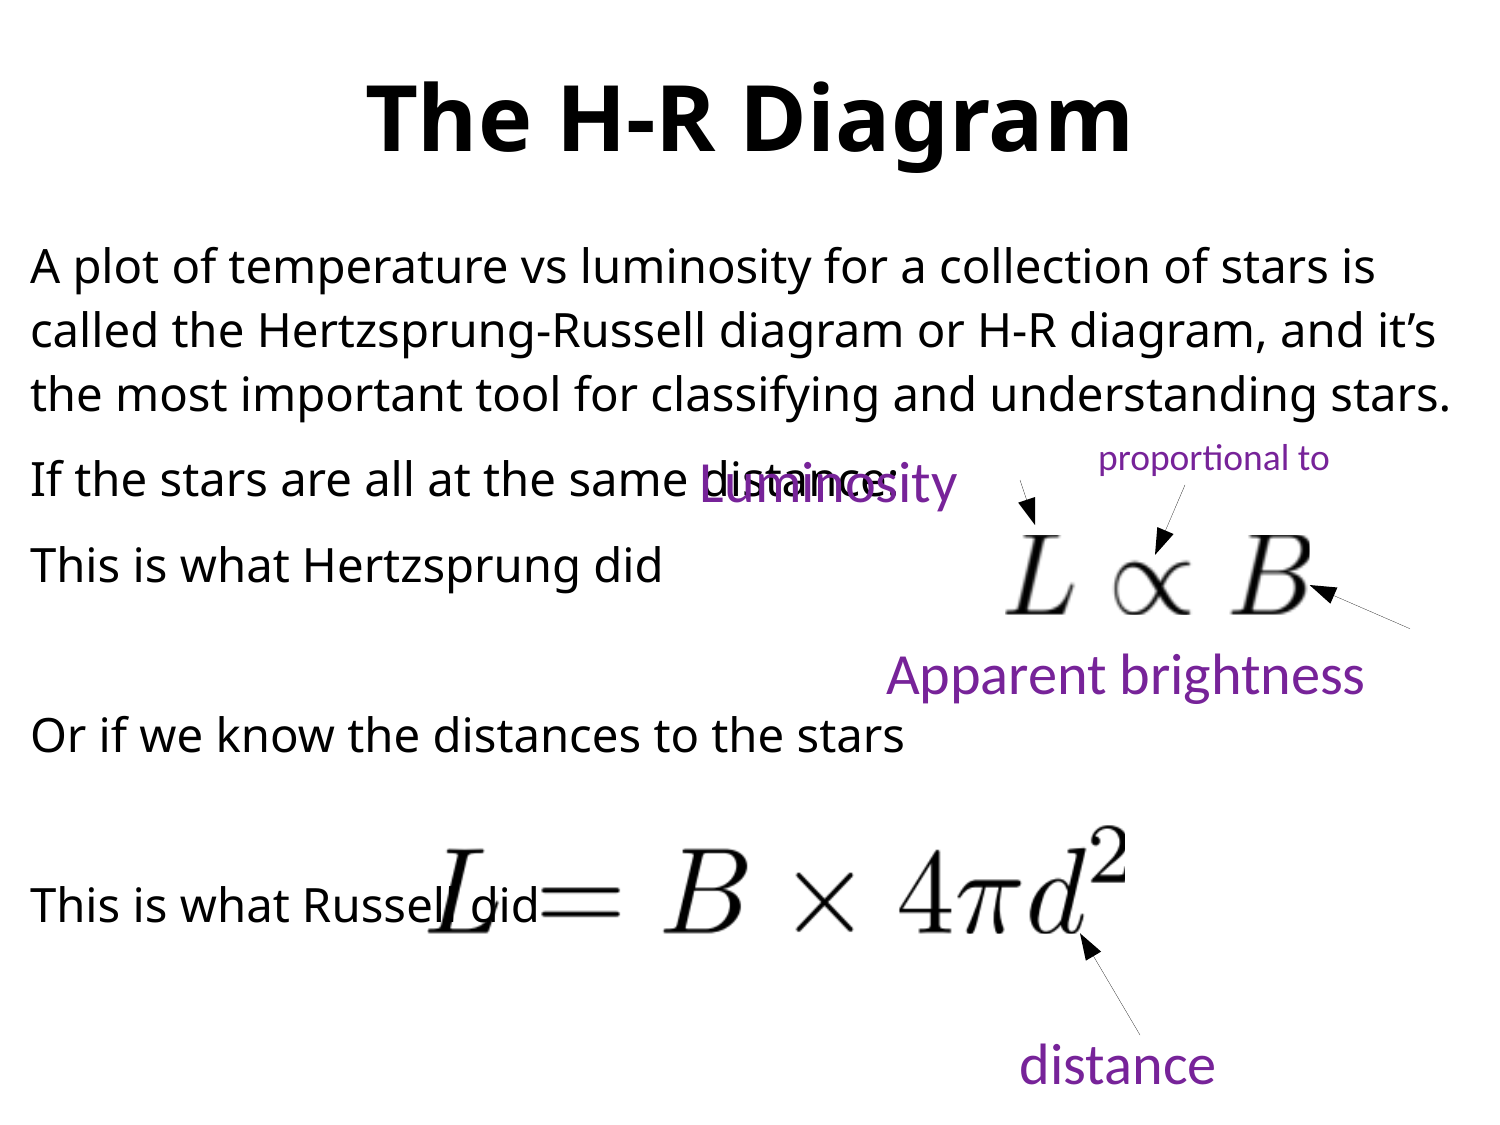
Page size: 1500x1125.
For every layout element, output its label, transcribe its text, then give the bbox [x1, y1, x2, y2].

text_box distance [1004, 1018, 1393, 1104]
text_box proportional to [1083, 425, 1393, 485]
title The H-R Diagram [30, 62, 1471, 170]
text_box Luminosity [685, 436, 1110, 522]
picture [427, 825, 1126, 934]
text_box Apparent brightness [871, 628, 1500, 714]
picture [1005, 535, 1310, 616]
list A plot of temperature vs luminosity for a collection of stars is called the Hertzsprung-Russell diagram or H-R diagram, and it’s the most important tool for classifying and understanding stars. If the stars are all at the same distance: This is what Hertzsprung did Or if we know the distances to the stars This is what Russell did [30, 232, 1471, 1006]
